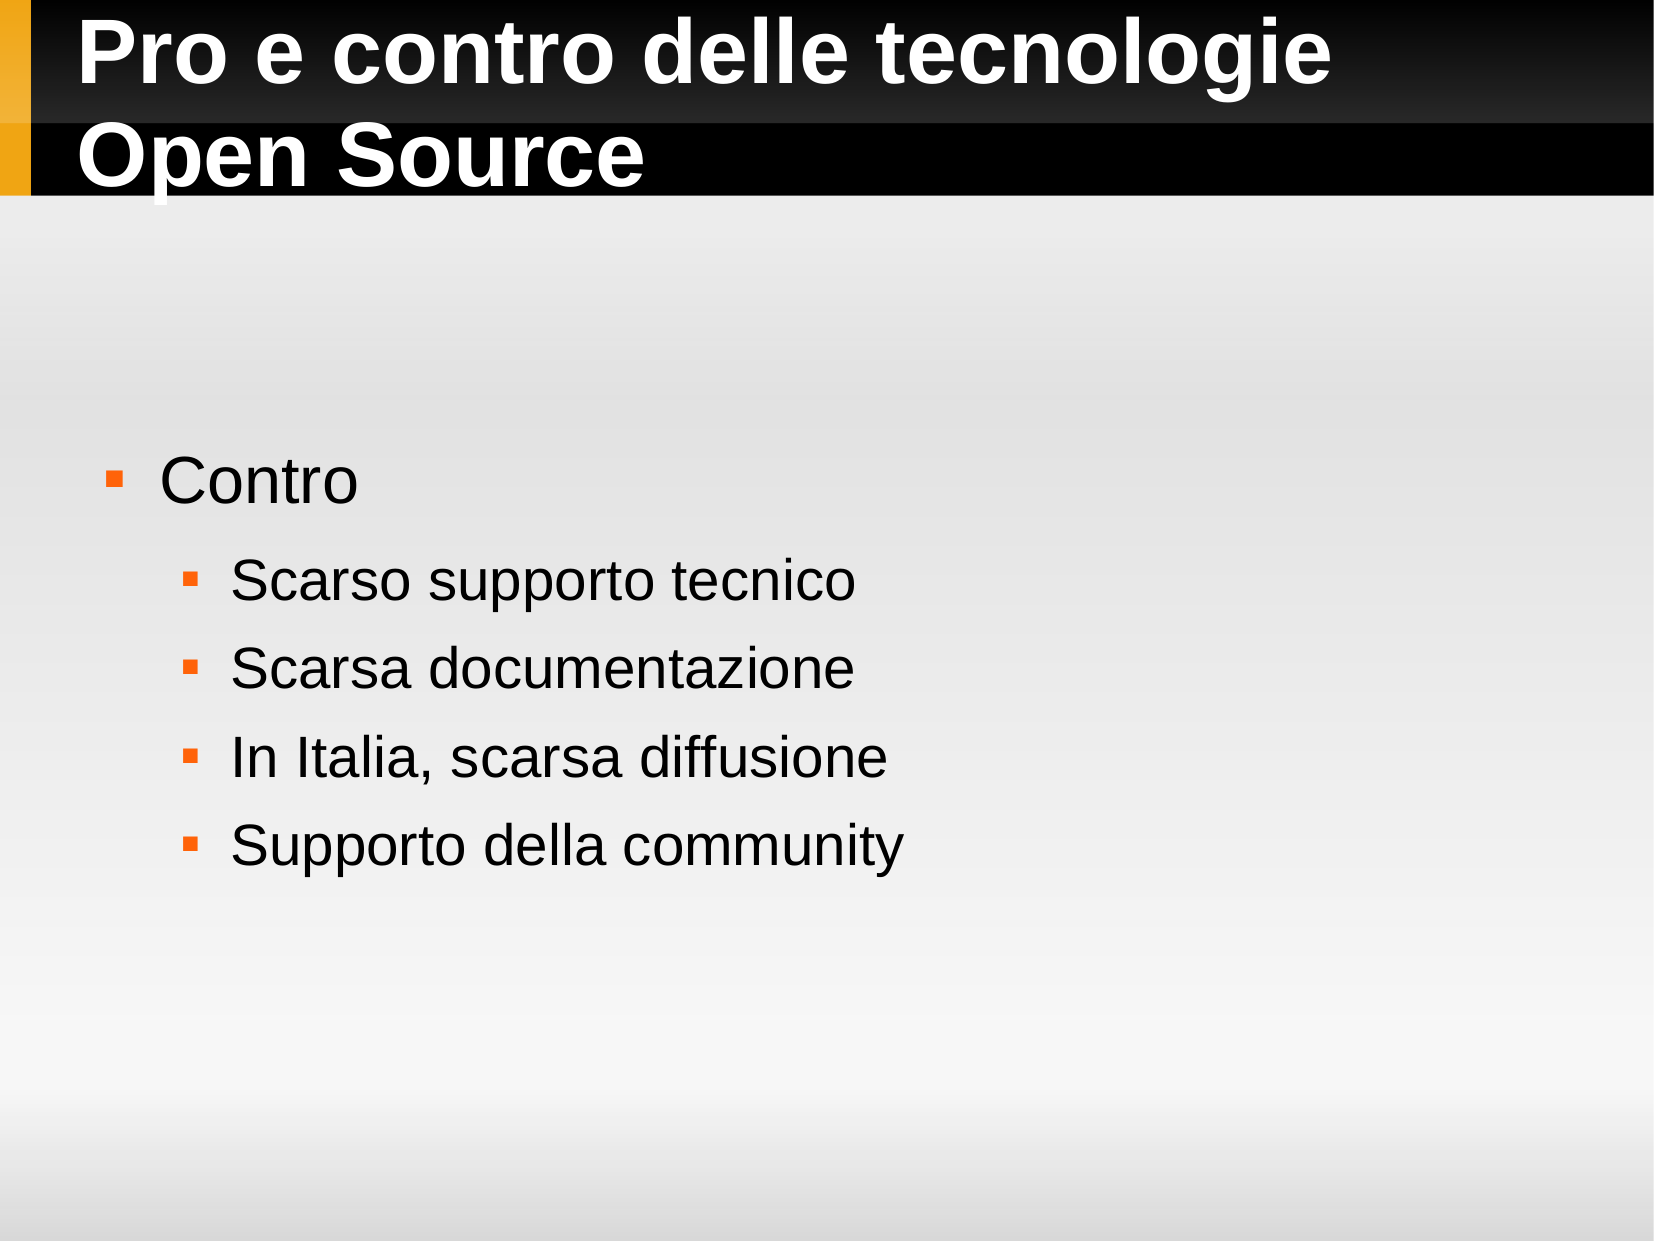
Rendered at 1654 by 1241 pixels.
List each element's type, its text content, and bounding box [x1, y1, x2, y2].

list Contro Scarso supporto tecnico Scarsa documentazione In Italia, scarsa diffusione Supporto della community [88, 442, 1577, 1241]
title Pro e contro delle tecnologie Open Source [76, 1, 1565, 207]
picture [0, 0, 1654, 1241]
